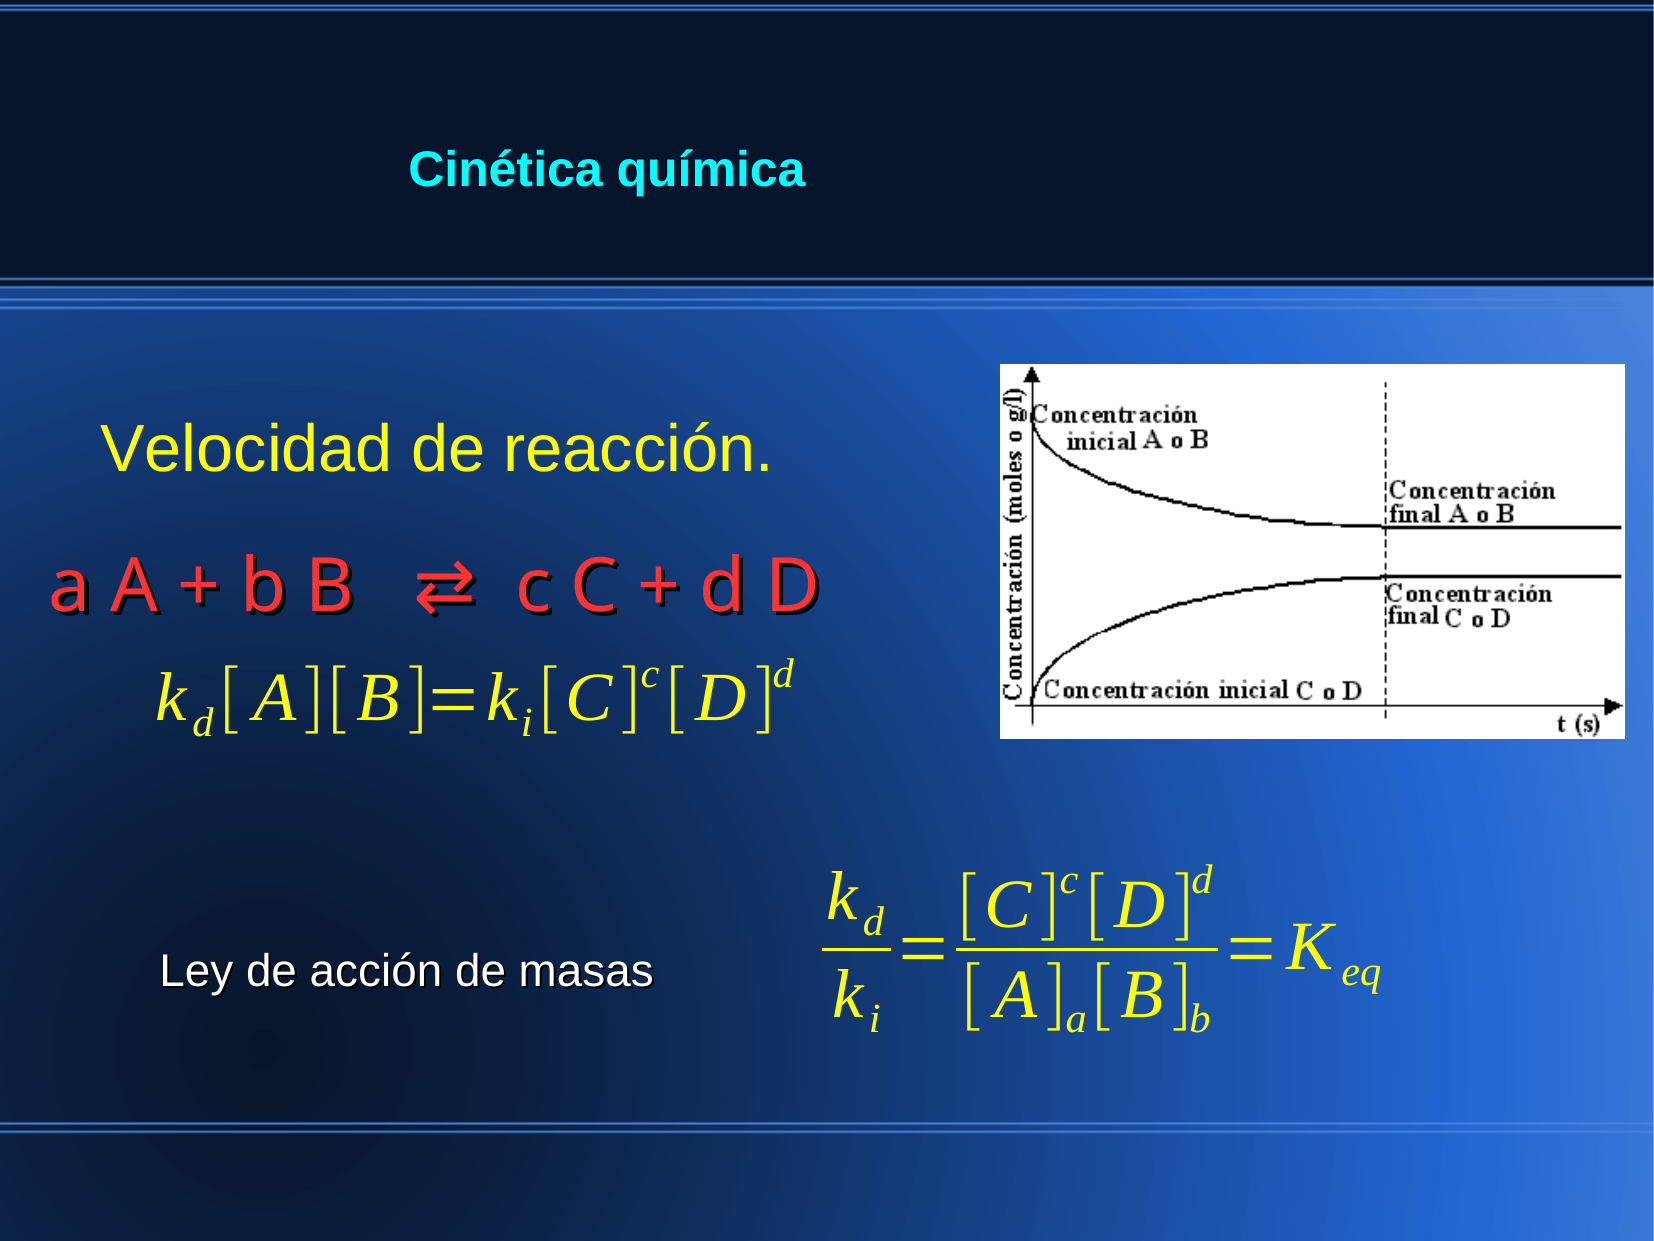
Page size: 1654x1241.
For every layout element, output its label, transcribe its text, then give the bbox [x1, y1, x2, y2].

chart [812, 856, 1388, 1042]
picture [0, 0, 1654, 1241]
chart [147, 649, 803, 747]
text_box Ley de acción de masas [88, 944, 827, 1047]
title Cinética química [32, 118, 1182, 220]
list Velocidad de reacción. [29, 306, 1595, 531]
text_box a A + b B ⇄ c C + d D [29, 531, 1063, 650]
